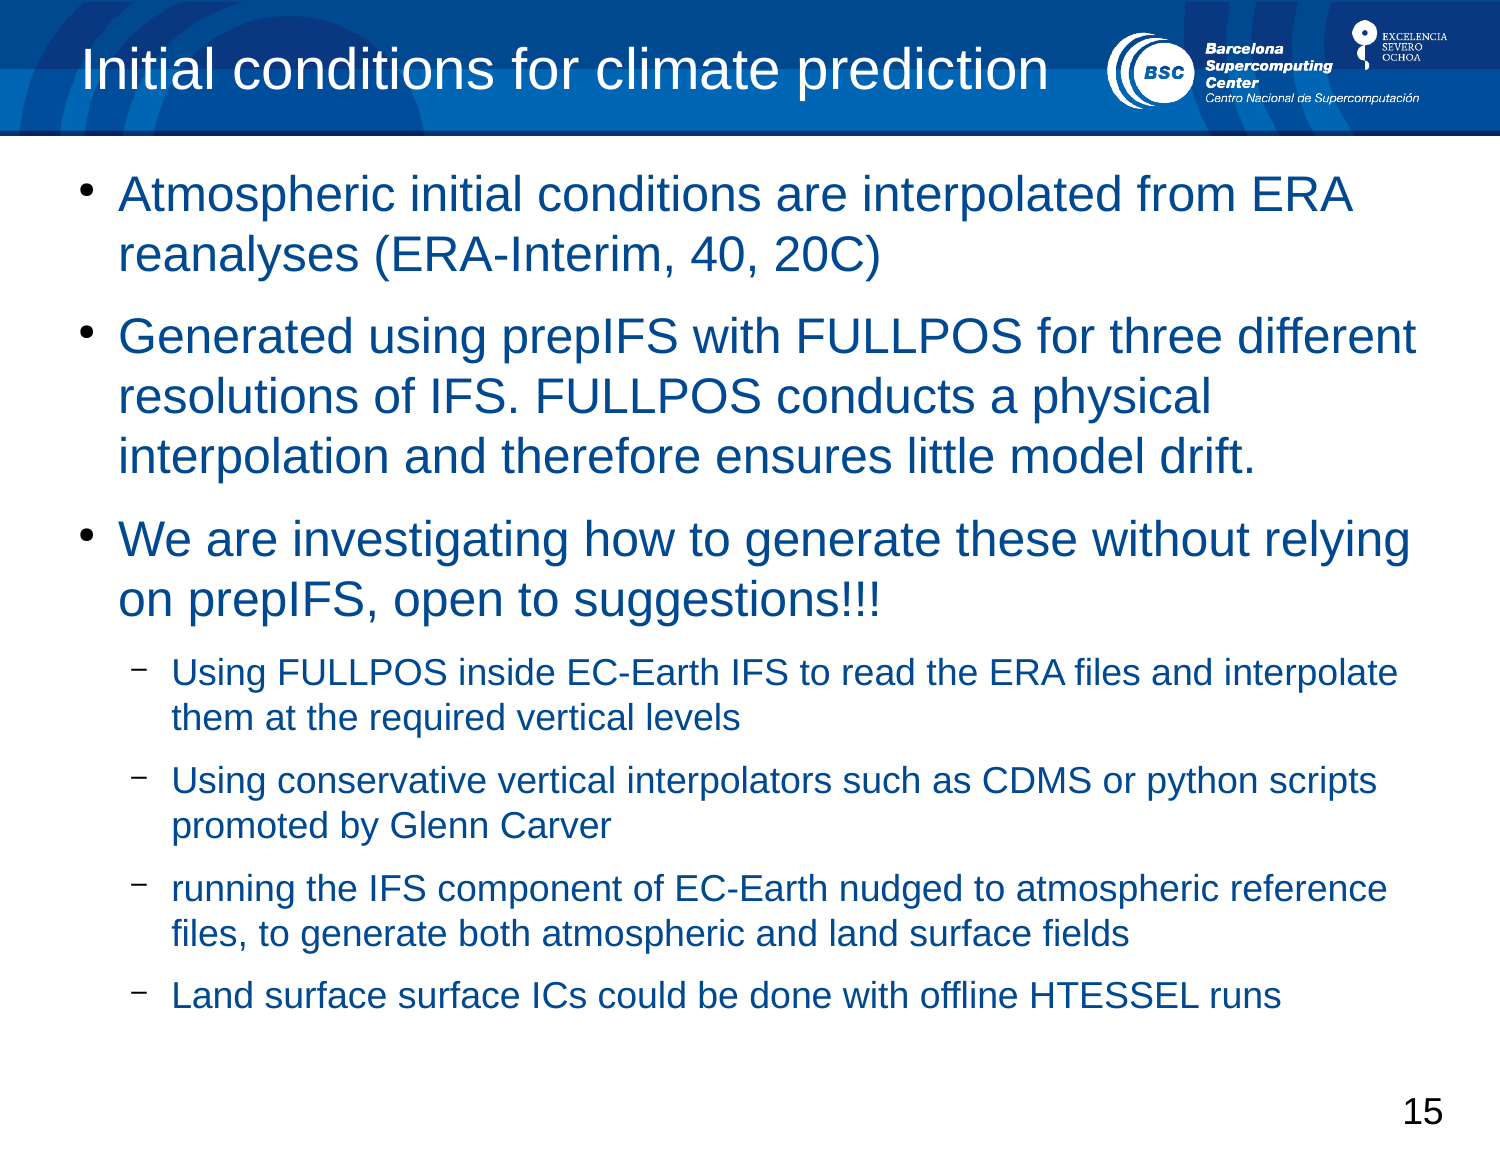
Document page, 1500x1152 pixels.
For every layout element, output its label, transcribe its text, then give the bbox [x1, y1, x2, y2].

picture [0, 0, 1500, 136]
list Atmospheric initial conditions are interpolated from ERA reanalyses (ERA-Interim, 40, 20C) Generated using prepIFS with FULLPOS for three different resolutions of IFS. FULLPOS conducts a physical interpolation and therefore ensures little model drift. We are investigating how to generate these without relying on prepIFS, open to suggestions!!! Using FULLPOS inside EC-Earth IFS to read the ERA files and interpolate them at the required vertical levels Using conservative vertical interpolators such as CDMS or python scripts promoted by Glenn Carver running the IFS component of EC-Earth nudged to atmospheric reference files, to generate both atmospheric and land surface fields Land surface surface ICs could be done with offline HTESSEL runs [64, 161, 1432, 1068]
title Initial conditions for climate prediction [65, 23, 1081, 139]
